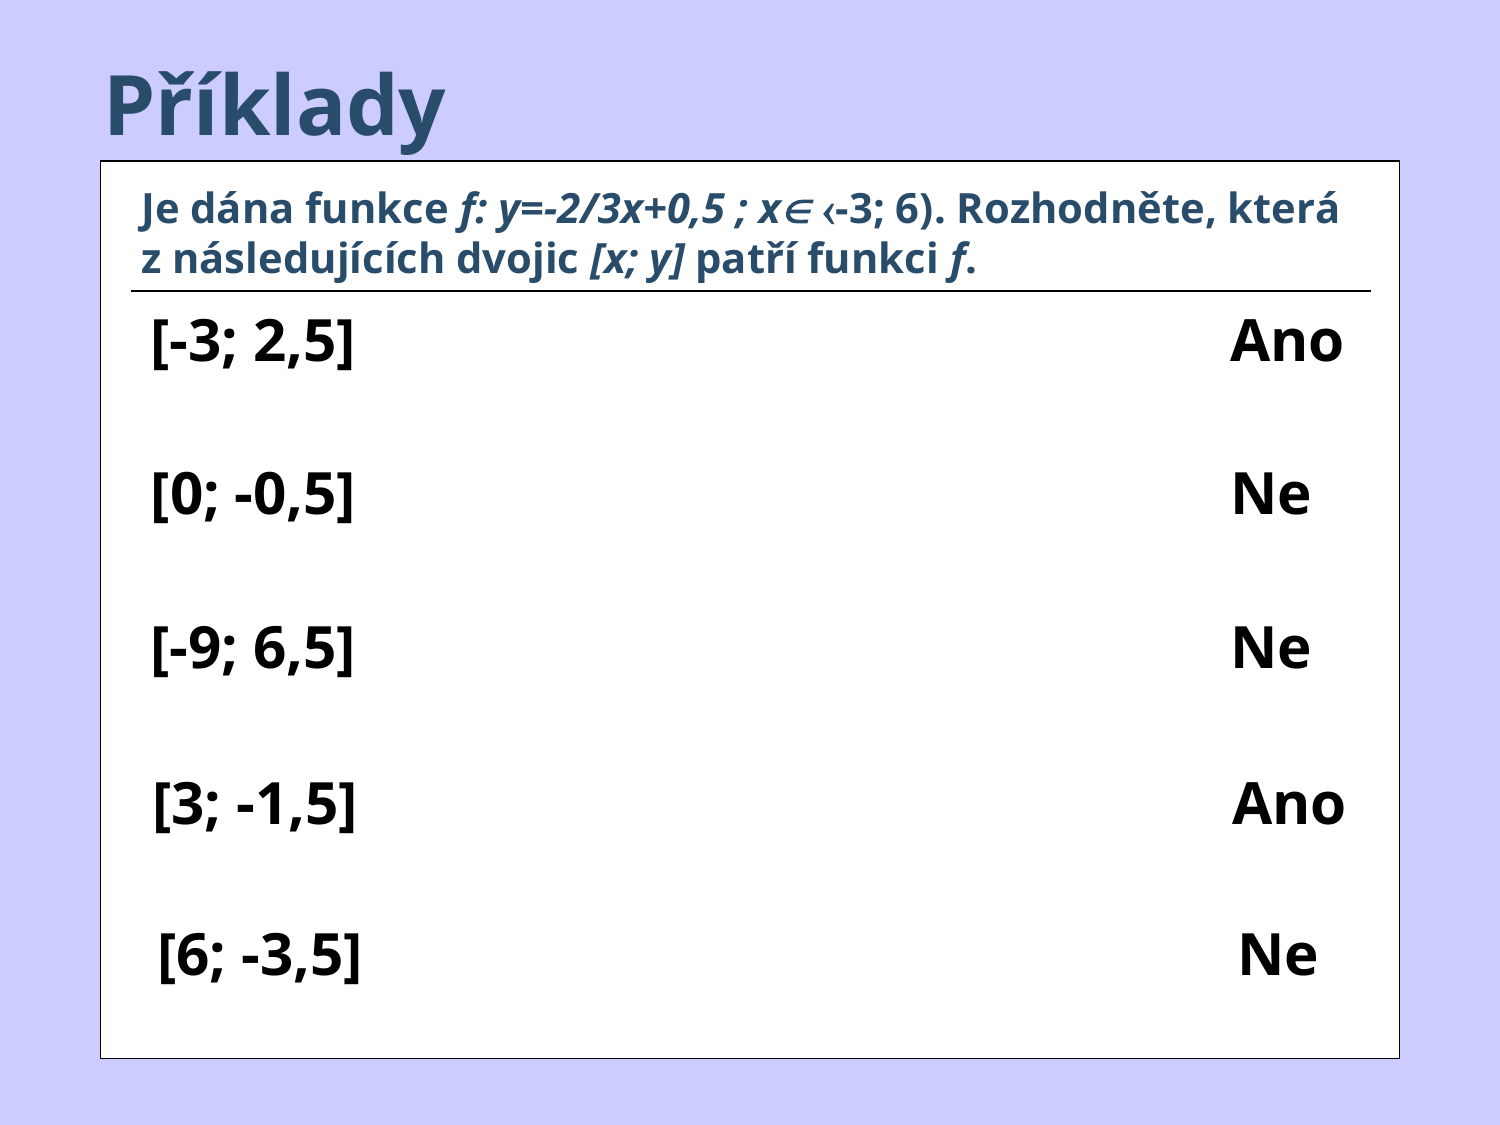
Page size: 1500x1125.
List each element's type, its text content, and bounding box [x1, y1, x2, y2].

text_box Ne [1215, 444, 1412, 539]
text_box Ano [1217, 753, 1400, 849]
text_box [100, 190, 1400, 1059]
text_box [0; -0,5] [135, 444, 609, 539]
text_box Ano [1215, 290, 1400, 386]
text_box Ne [1222, 904, 1400, 1000]
text_box [3; -1,5] [137, 753, 682, 849]
text_box Je dána funkce f: y=-2/3x+0,5 ; x -3; 6). Rozhodněte, která z následujících dvojic [x; y] patří funkci f. [126, 184, 1367, 279]
text_box [6; -3,5] [142, 904, 687, 1000]
text_box [-3; 2,5] [135, 292, 502, 386]
text_box [-9; 6,5] [135, 597, 680, 693]
title Příklady [88, 39, 1414, 190]
text_box Ne [1215, 597, 1389, 693]
